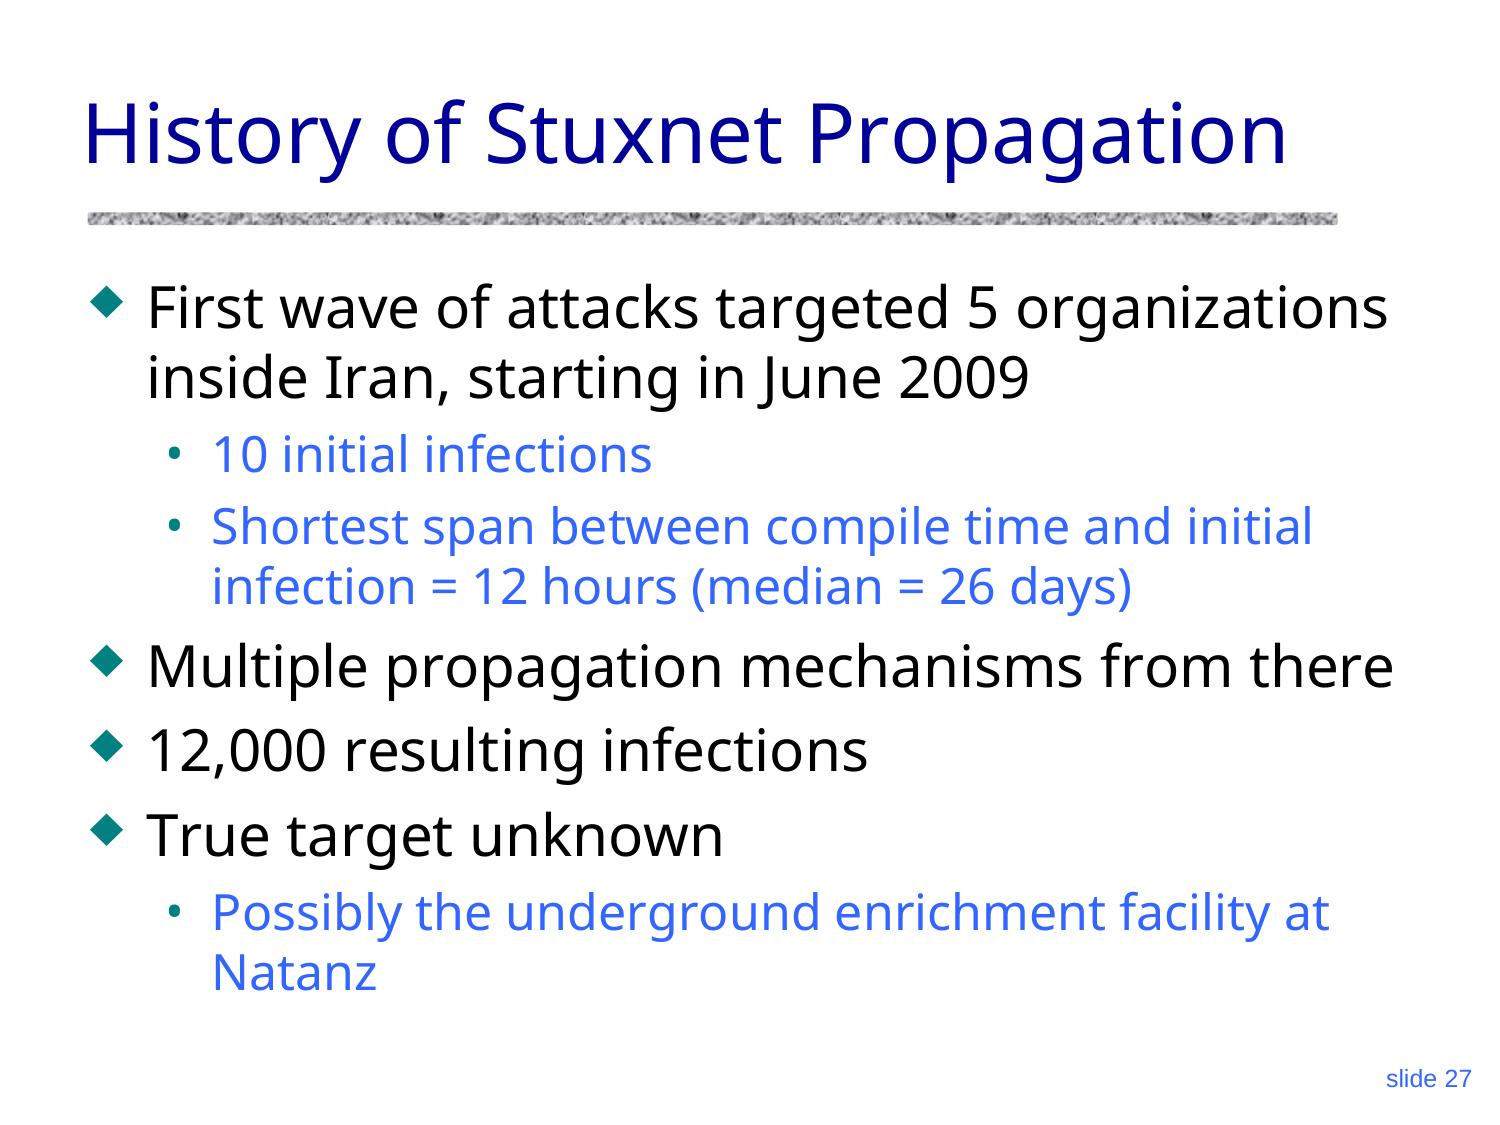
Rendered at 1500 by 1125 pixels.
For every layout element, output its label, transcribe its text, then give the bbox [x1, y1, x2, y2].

title History of Stuxnet Propagation [66, 37, 1342, 188]
list First wave of attacks targeted 5 organizations inside Iran, starting in June 2009 10 initial infections Shortest span between compile time and initial infection = 12 hours (median = 26 days) Multiple propagation mechanisms from there 12,000 resulting infections True target unknown Possibly the underground enrichment facility at Natanz [74, 262, 1450, 1063]
picture [87, 212, 1338, 226]
text_box slide <number> [1174, 1025, 1488, 1101]
